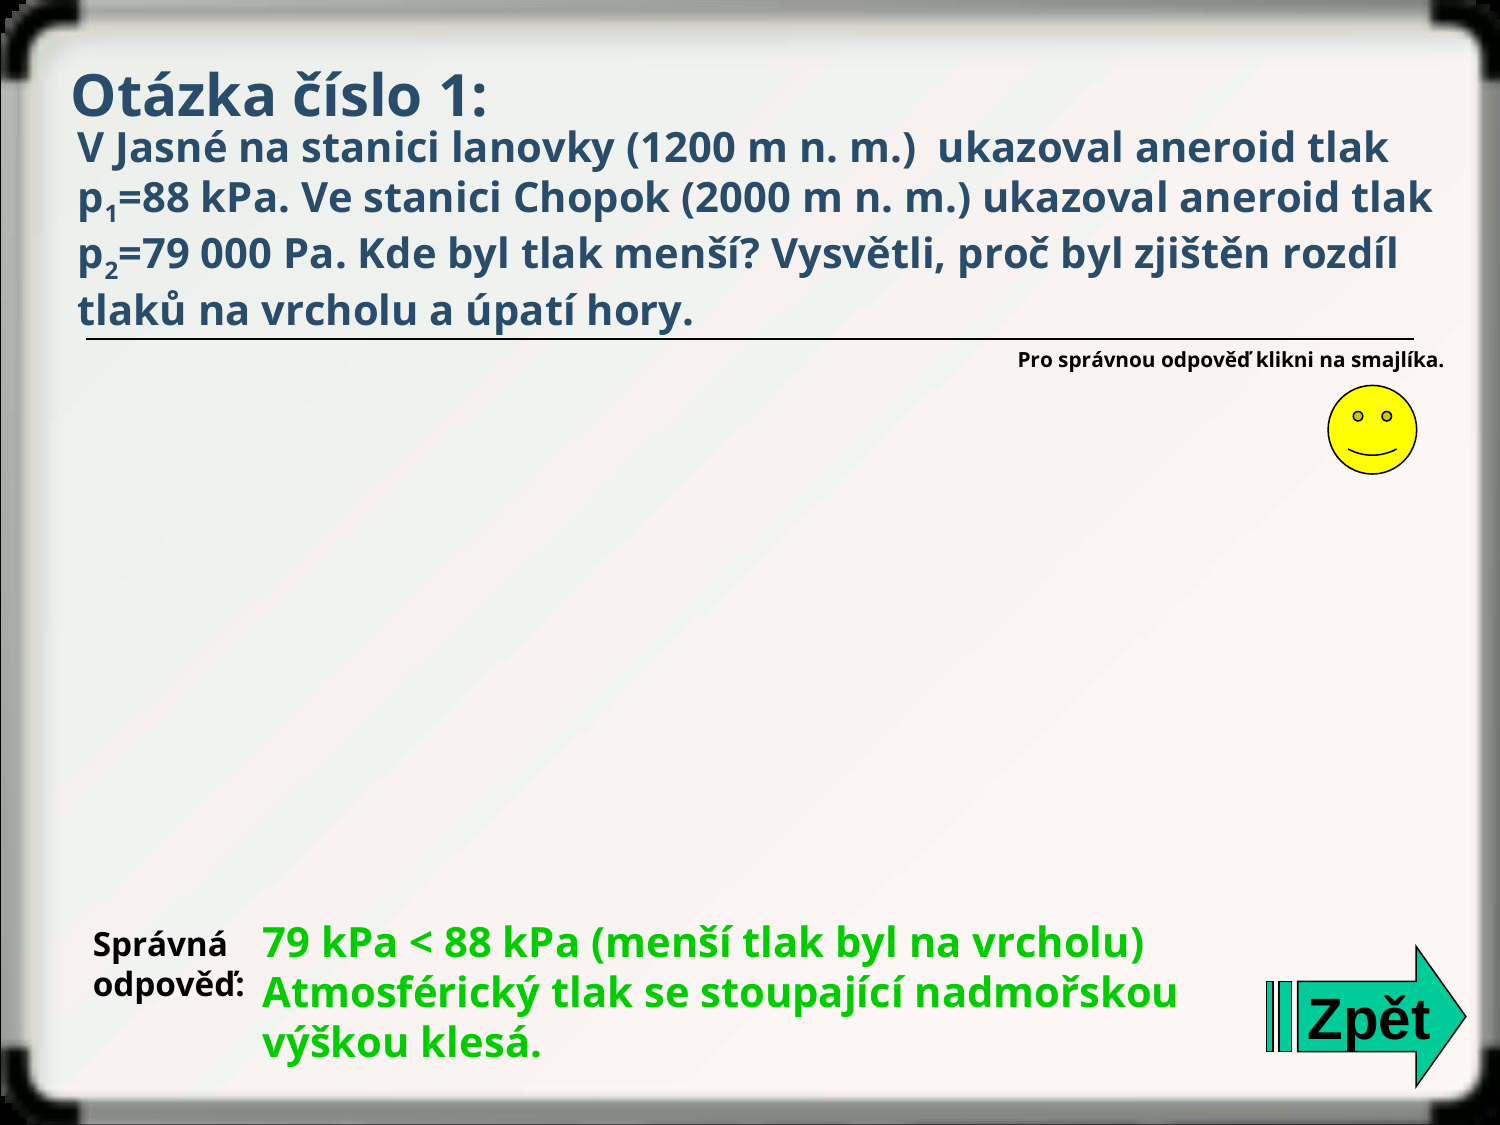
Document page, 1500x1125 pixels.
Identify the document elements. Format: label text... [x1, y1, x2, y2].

picture [0, 0, 1500, 1125]
text_box [1328, 385, 1417, 475]
text_box Zpět [1297, 946, 1466, 1087]
text_box Správná odpověď: [78, 915, 247, 1011]
text_box Pro správnou odpověď klikni na smajlíka. [1002, 311, 1464, 406]
text_box Zpět [1267, 981, 1273, 1052]
text_box V Jasné na stanici lanovky (1200 m n. m.) ukazoval aneroid tlak p1=88 kPa. Ve stanici Chopok (2000 m n. m.) ukazoval aneroid tlak p2=79 000 Pa. Kde byl tlak menší? Vysvětli, proč byl zjištěn rozdíl tlaků na vrcholu a úpatí hory. [63, 179, 1467, 275]
text_box Otázka číslo 1: [55, 54, 1391, 149]
text_box 79 kPa < 88 kPa (menší tlak byl na vrcholu) Atmosférický tlak se stoupající nadmořskou výškou klesá. [247, 909, 1253, 1072]
text_box Zpět [1279, 981, 1291, 1052]
